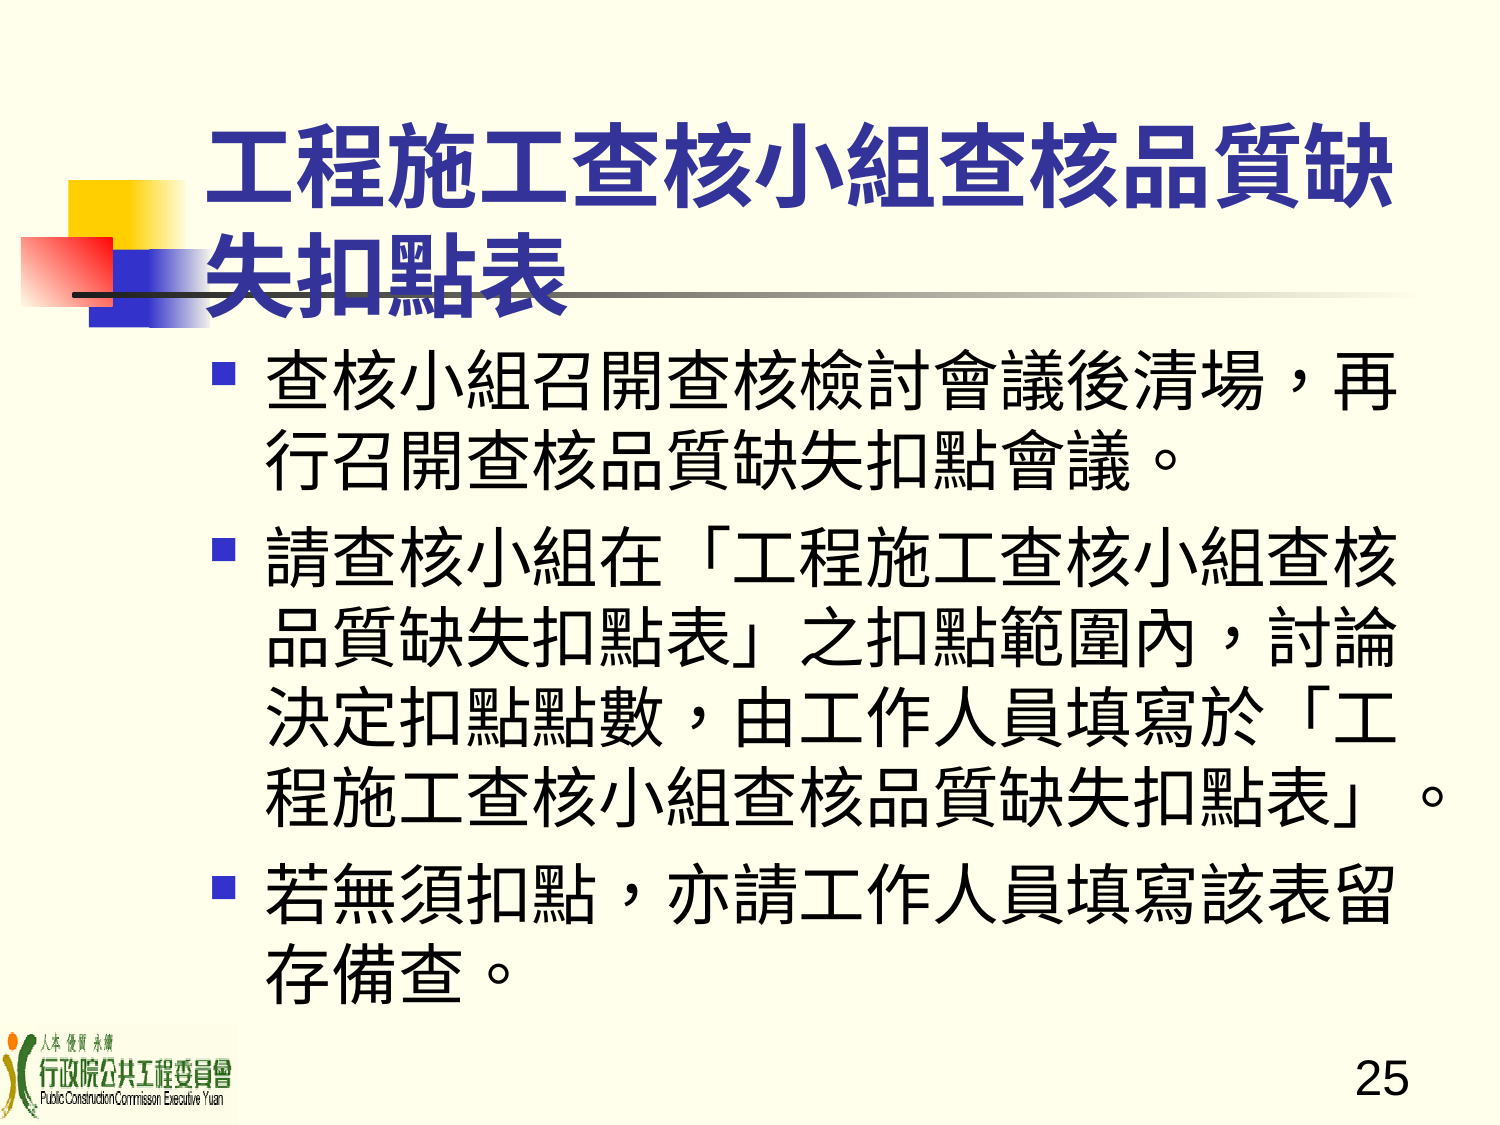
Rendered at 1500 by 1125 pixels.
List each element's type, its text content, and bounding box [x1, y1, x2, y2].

picture [0, 1024, 238, 1125]
list 查核小組召開查核檢討會議後清場，再行召開查核品質缺失扣點會議。 請查核小組在「工程施工查核小組查核品質缺失扣點表」之扣點範圍內，討論決定扣點點數，由工作人員填寫於「工程施工查核小組查核品質缺失扣點表」。 若無須扣點，亦請工作人員填寫該表留存備查。 [193, 331, 1469, 1088]
title 工程施工查核小組查核品質缺失扣點表 [188, 101, 1468, 289]
